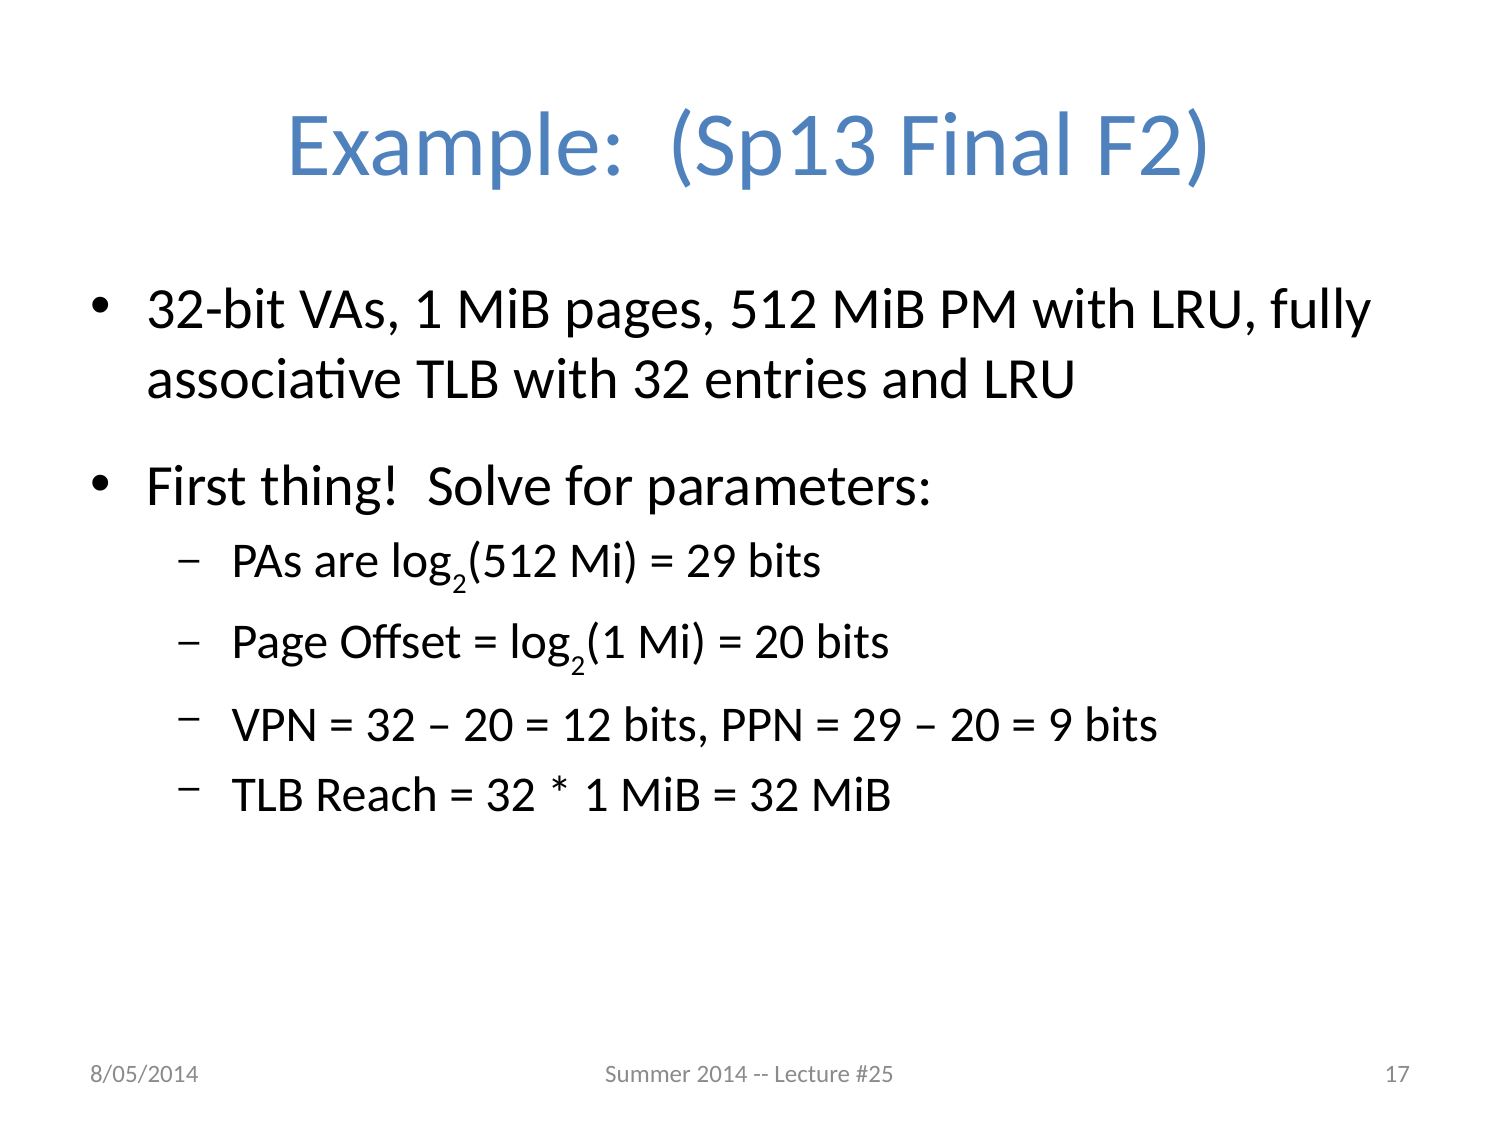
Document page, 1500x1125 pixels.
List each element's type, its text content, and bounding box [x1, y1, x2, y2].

list 32-bit VAs, 1 MiB pages, 512 MiB PM with LRU, fully associative TLB with 32 entries and LRU First thing! Solve for parameters: PAs are log2(512 Mi) = 29 bits Page Offset = log2(1 Mi) = 20 bits VPN = 32 – 20 = 12 bits, PPN = 29 – 20 = 9 bits TLB Reach = 32 * 1 MiB = 32 MiB [75, 262, 1425, 1073]
footer Summer 2014 -- Lecture #25 [512, 1042, 988, 1103]
slide_number <number> [1074, 1042, 1425, 1103]
title Example: (Sp13 Final F2) [75, 45, 1425, 233]
slide_number 8/05/2014 [75, 1042, 425, 1103]
